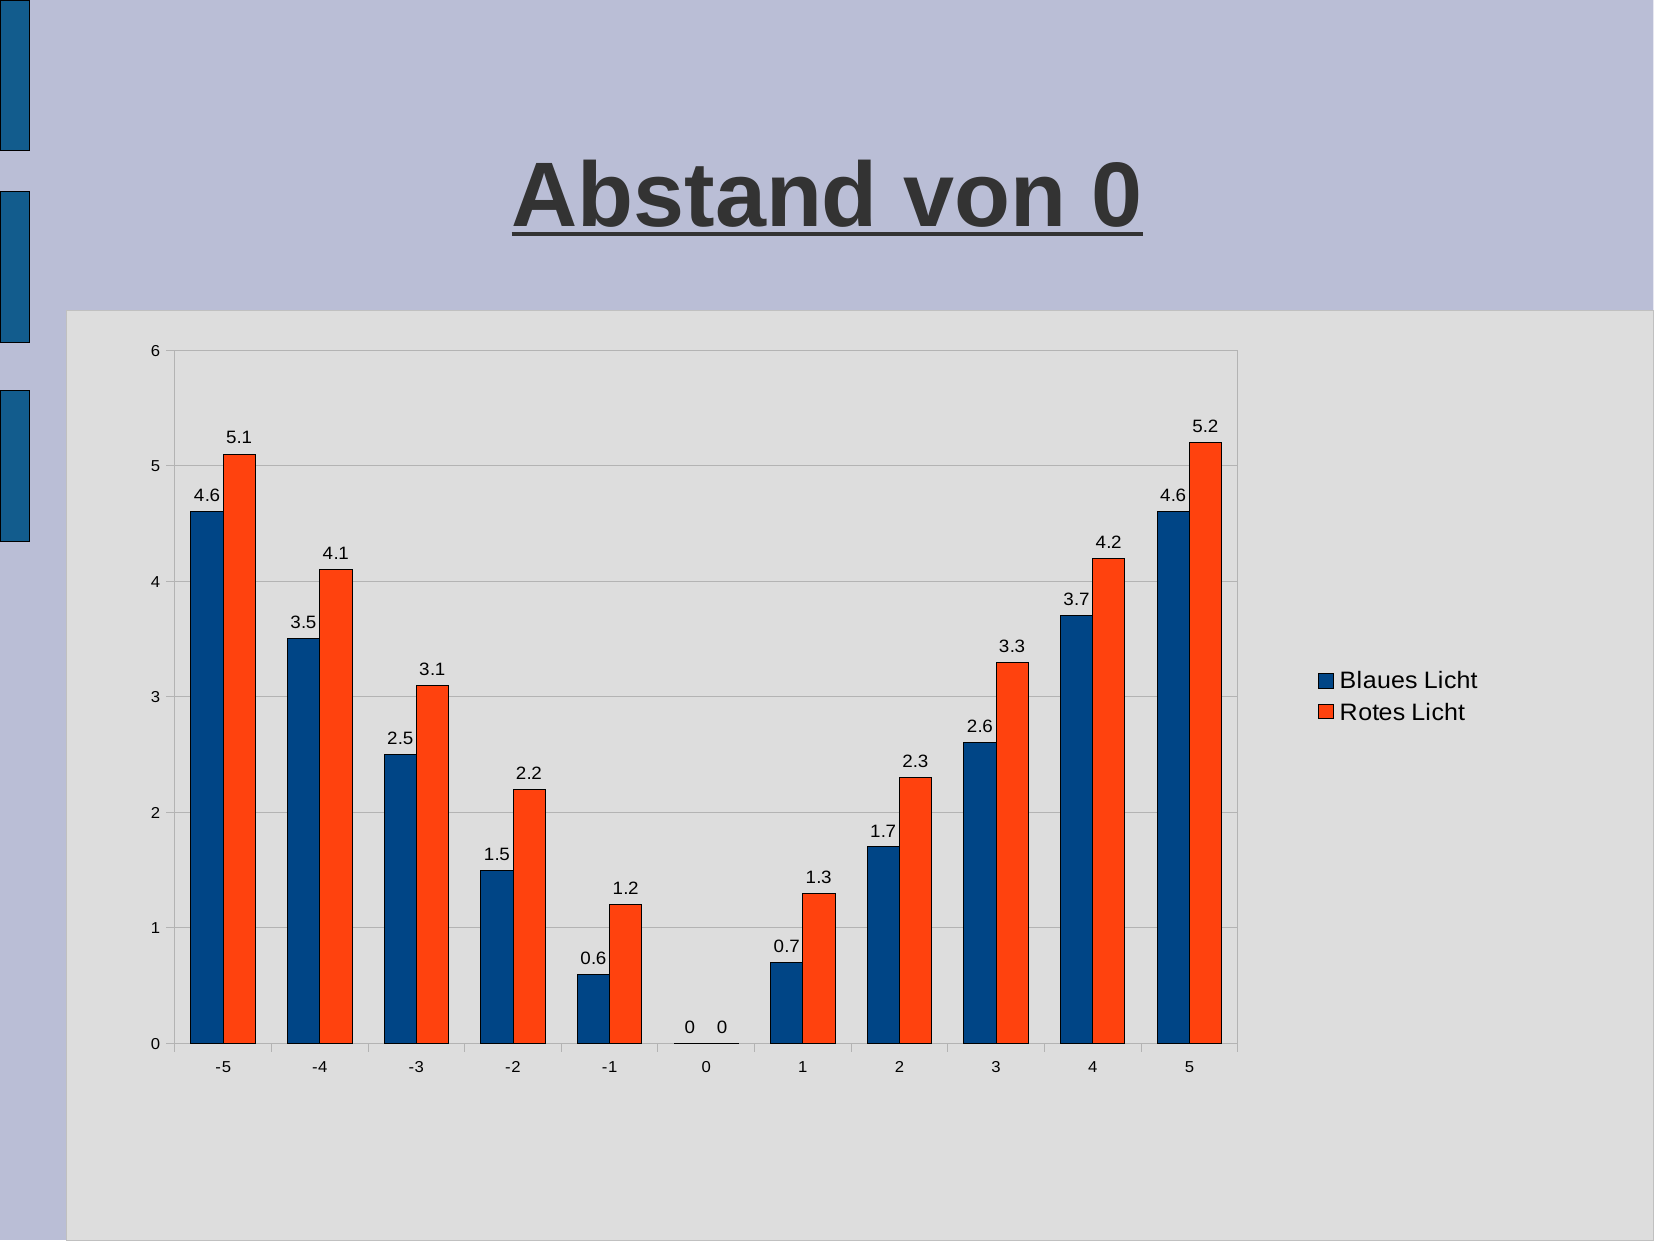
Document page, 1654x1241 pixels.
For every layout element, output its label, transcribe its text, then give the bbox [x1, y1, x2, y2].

title Abstand von 0 [121, 91, 1534, 295]
chart [107, 295, 1534, 1127]
